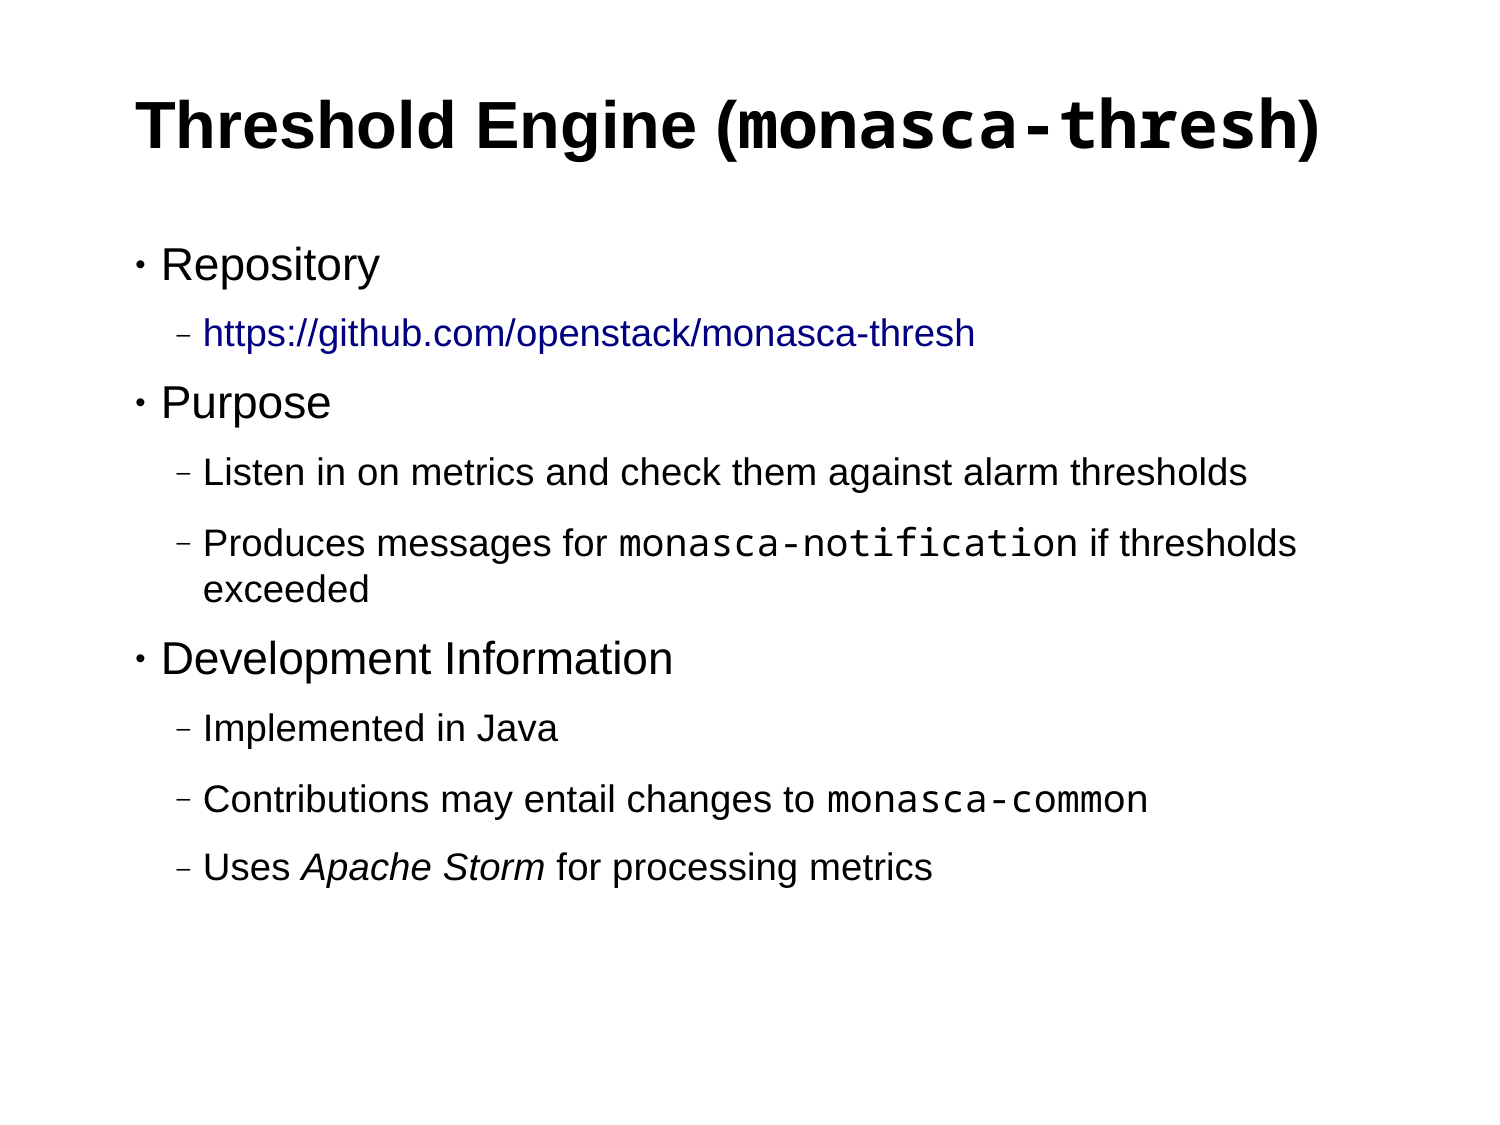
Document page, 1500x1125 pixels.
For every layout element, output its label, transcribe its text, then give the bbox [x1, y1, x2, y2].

list Repository https://github.com/openstack/monasca-thresh Purpose Listen in on metrics and check them against alarm thresholds Produces messages for monasca-notification if thresholds exceeded Development Information Implemented in Java Contributions may entail changes to monasca-common Uses Apache Storm for processing metrics [135, 238, 1372, 892]
title Threshold Engine (monasca-thresh) [135, 41, 1372, 204]
